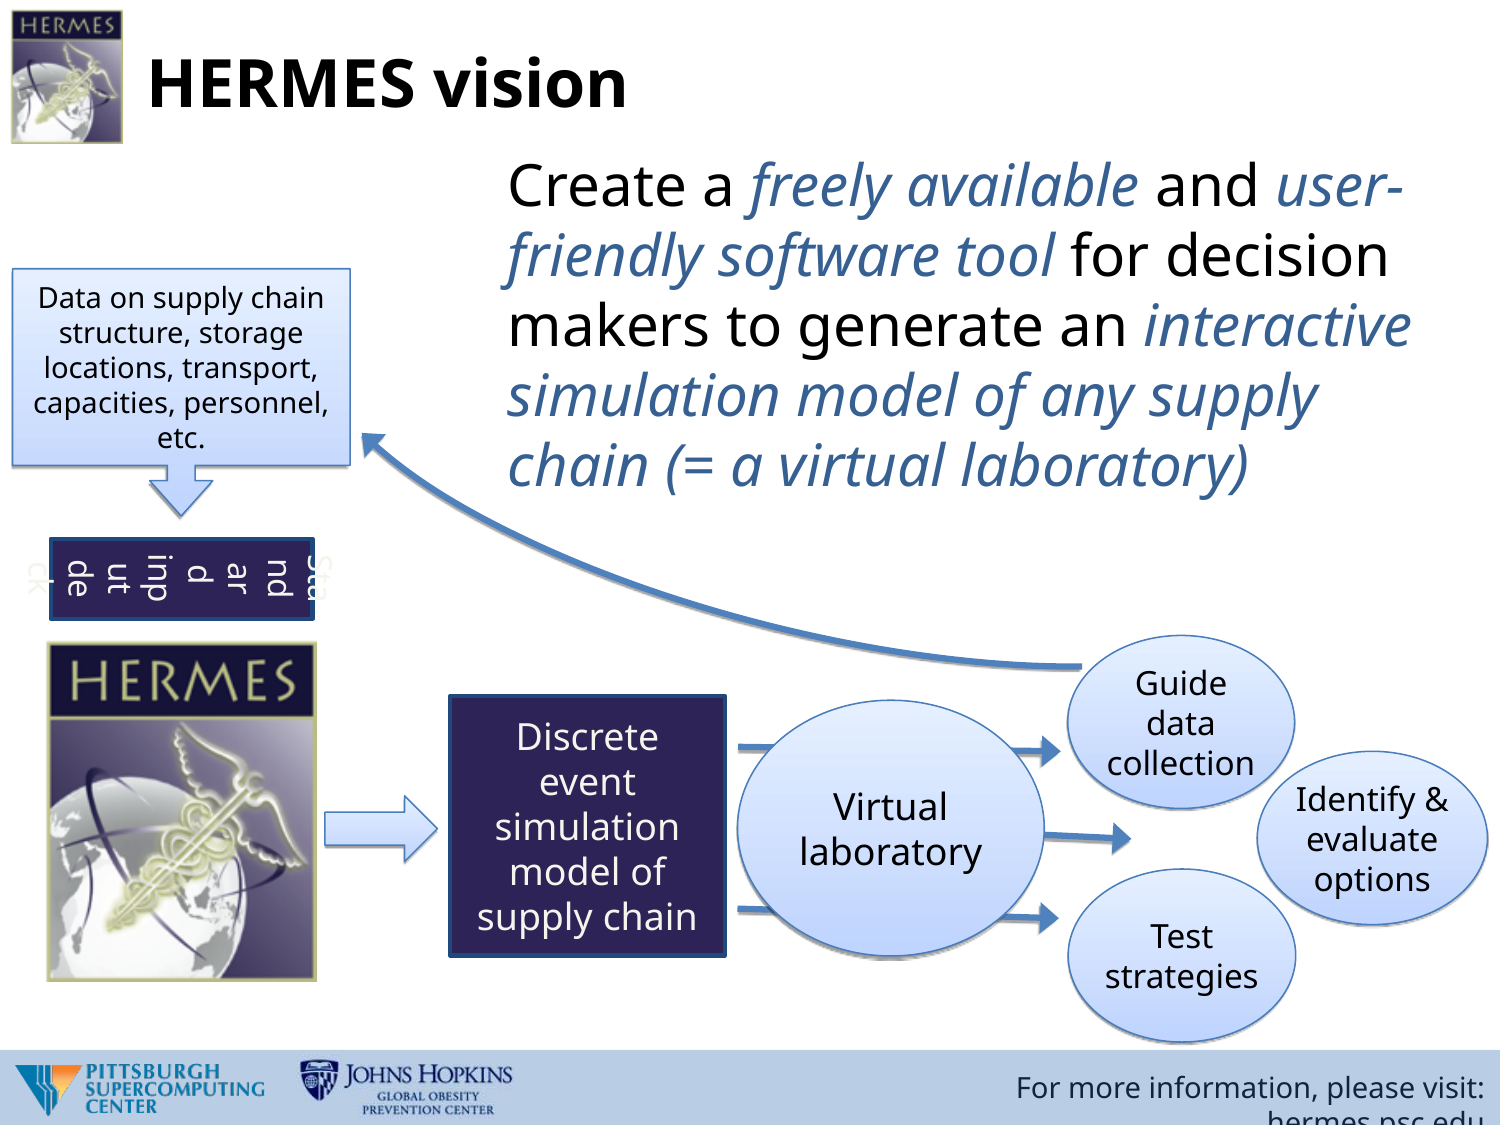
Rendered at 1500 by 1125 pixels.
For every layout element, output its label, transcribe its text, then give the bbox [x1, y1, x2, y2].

text_box [324, 795, 438, 862]
text_box Data on supply chain structure, storage locations, transport, capacities, personnel, etc. [12, 268, 351, 517]
title HERMES vision [131, 0, 1493, 163]
text_box Test strategies [1068, 868, 1296, 1043]
text_box Create a freely available and user-friendly software tool for decision makers to generate an interactive simulation model of any supply chain (= a virtual laboratory) [493, 163, 1490, 506]
picture [7, 6, 123, 144]
text_box Identify & evaluate options [1257, 751, 1488, 925]
picture [15, 1055, 266, 1118]
text_box Guide data collection [1067, 635, 1295, 809]
text_box Discrete event simulation model of supply chain [450, 696, 725, 956]
text_box Virtual laboratory [737, 700, 1045, 956]
picture [37, 632, 317, 982]
text_box Standard input deck [50, 538, 313, 619]
picture [296, 1055, 519, 1119]
